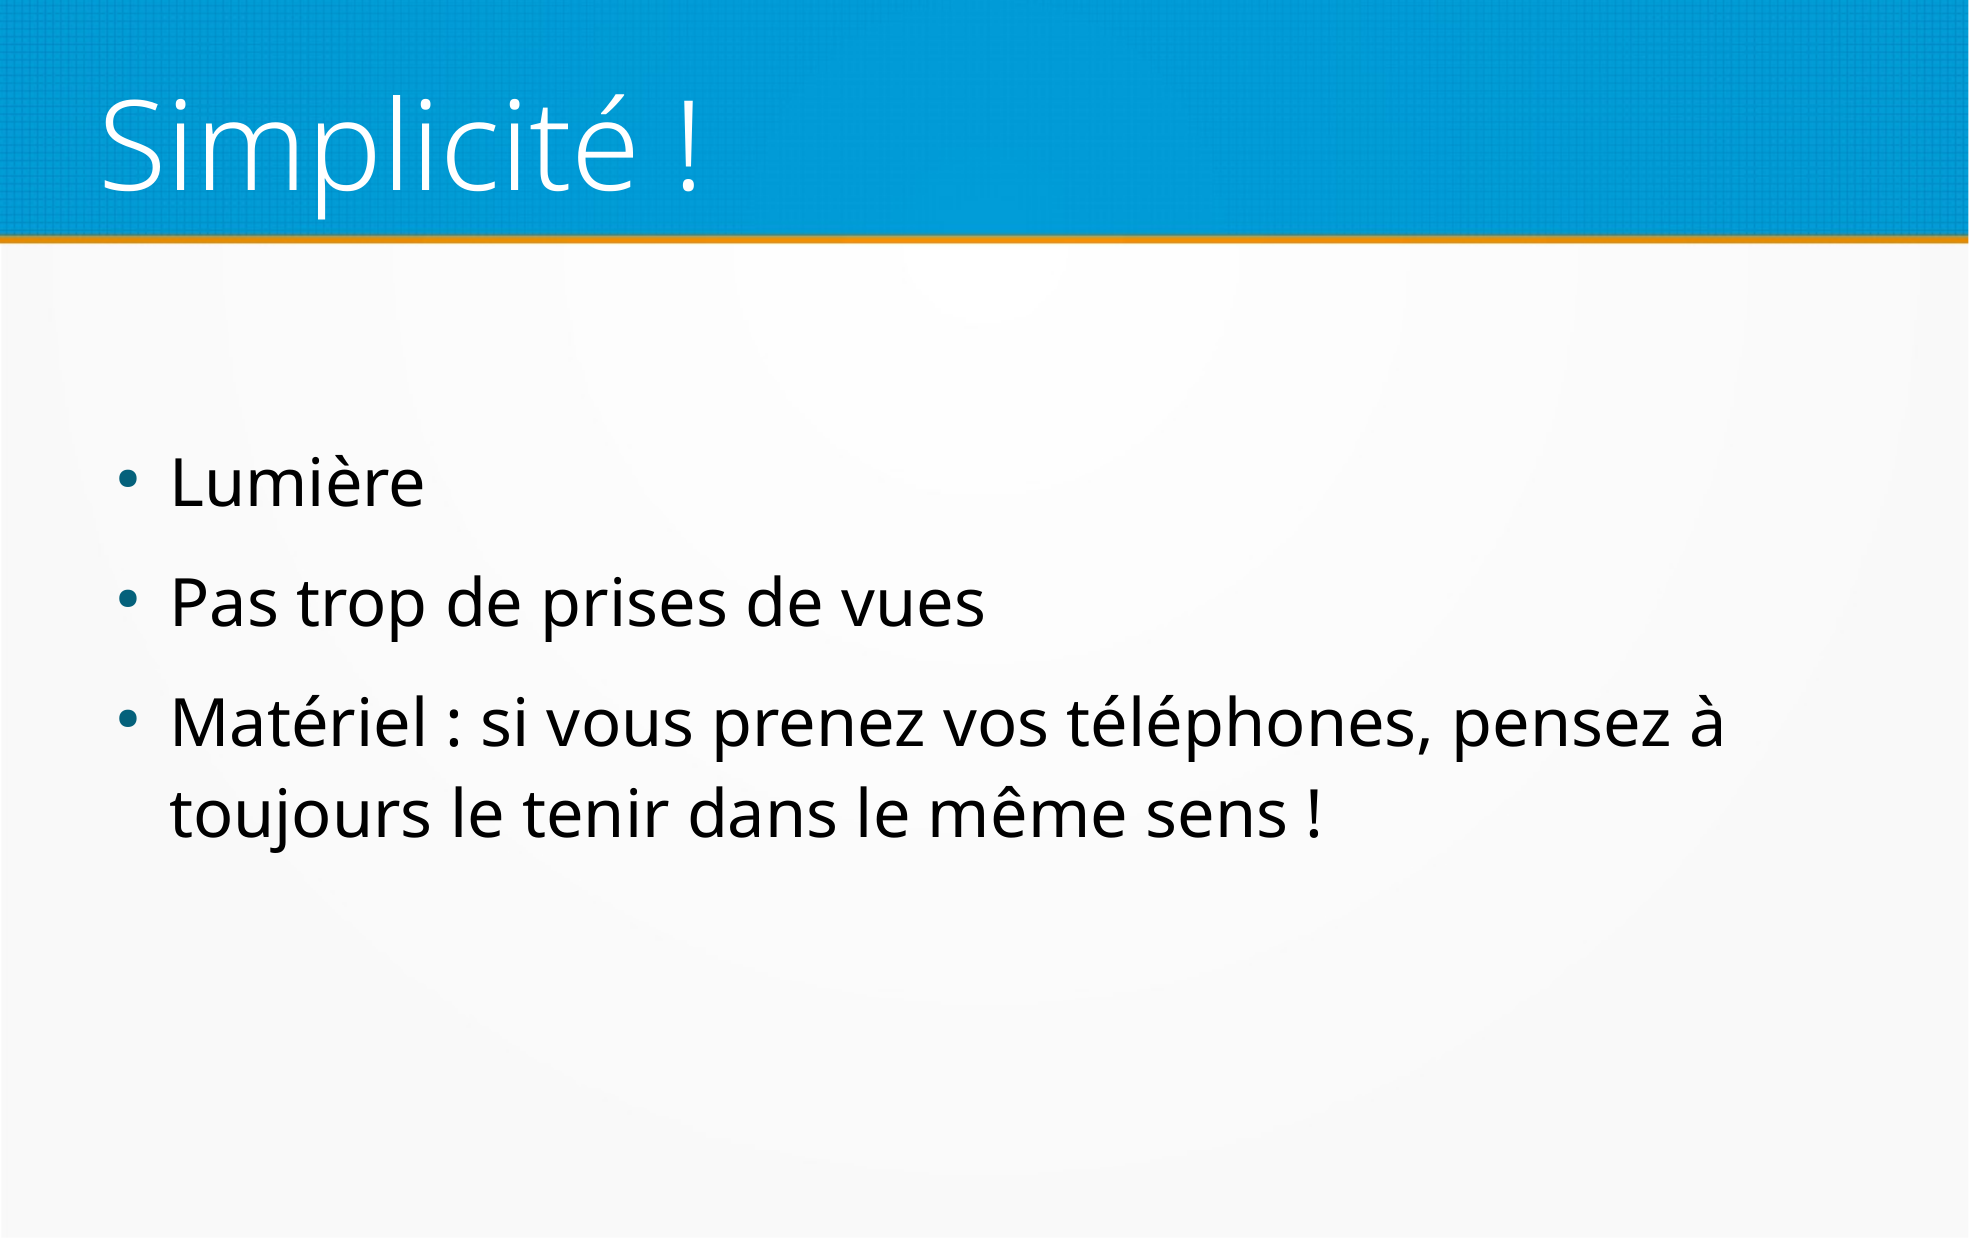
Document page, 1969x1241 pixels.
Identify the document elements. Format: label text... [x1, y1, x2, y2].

list Lumière Pas trop de prises de vues Matériel : si vous prenez vos téléphones, pensez à toujours le tenir dans le même sens ! [98, 315, 1861, 1081]
picture [0, 233, 1969, 1241]
title Simplicité ! [98, 19, 1870, 227]
